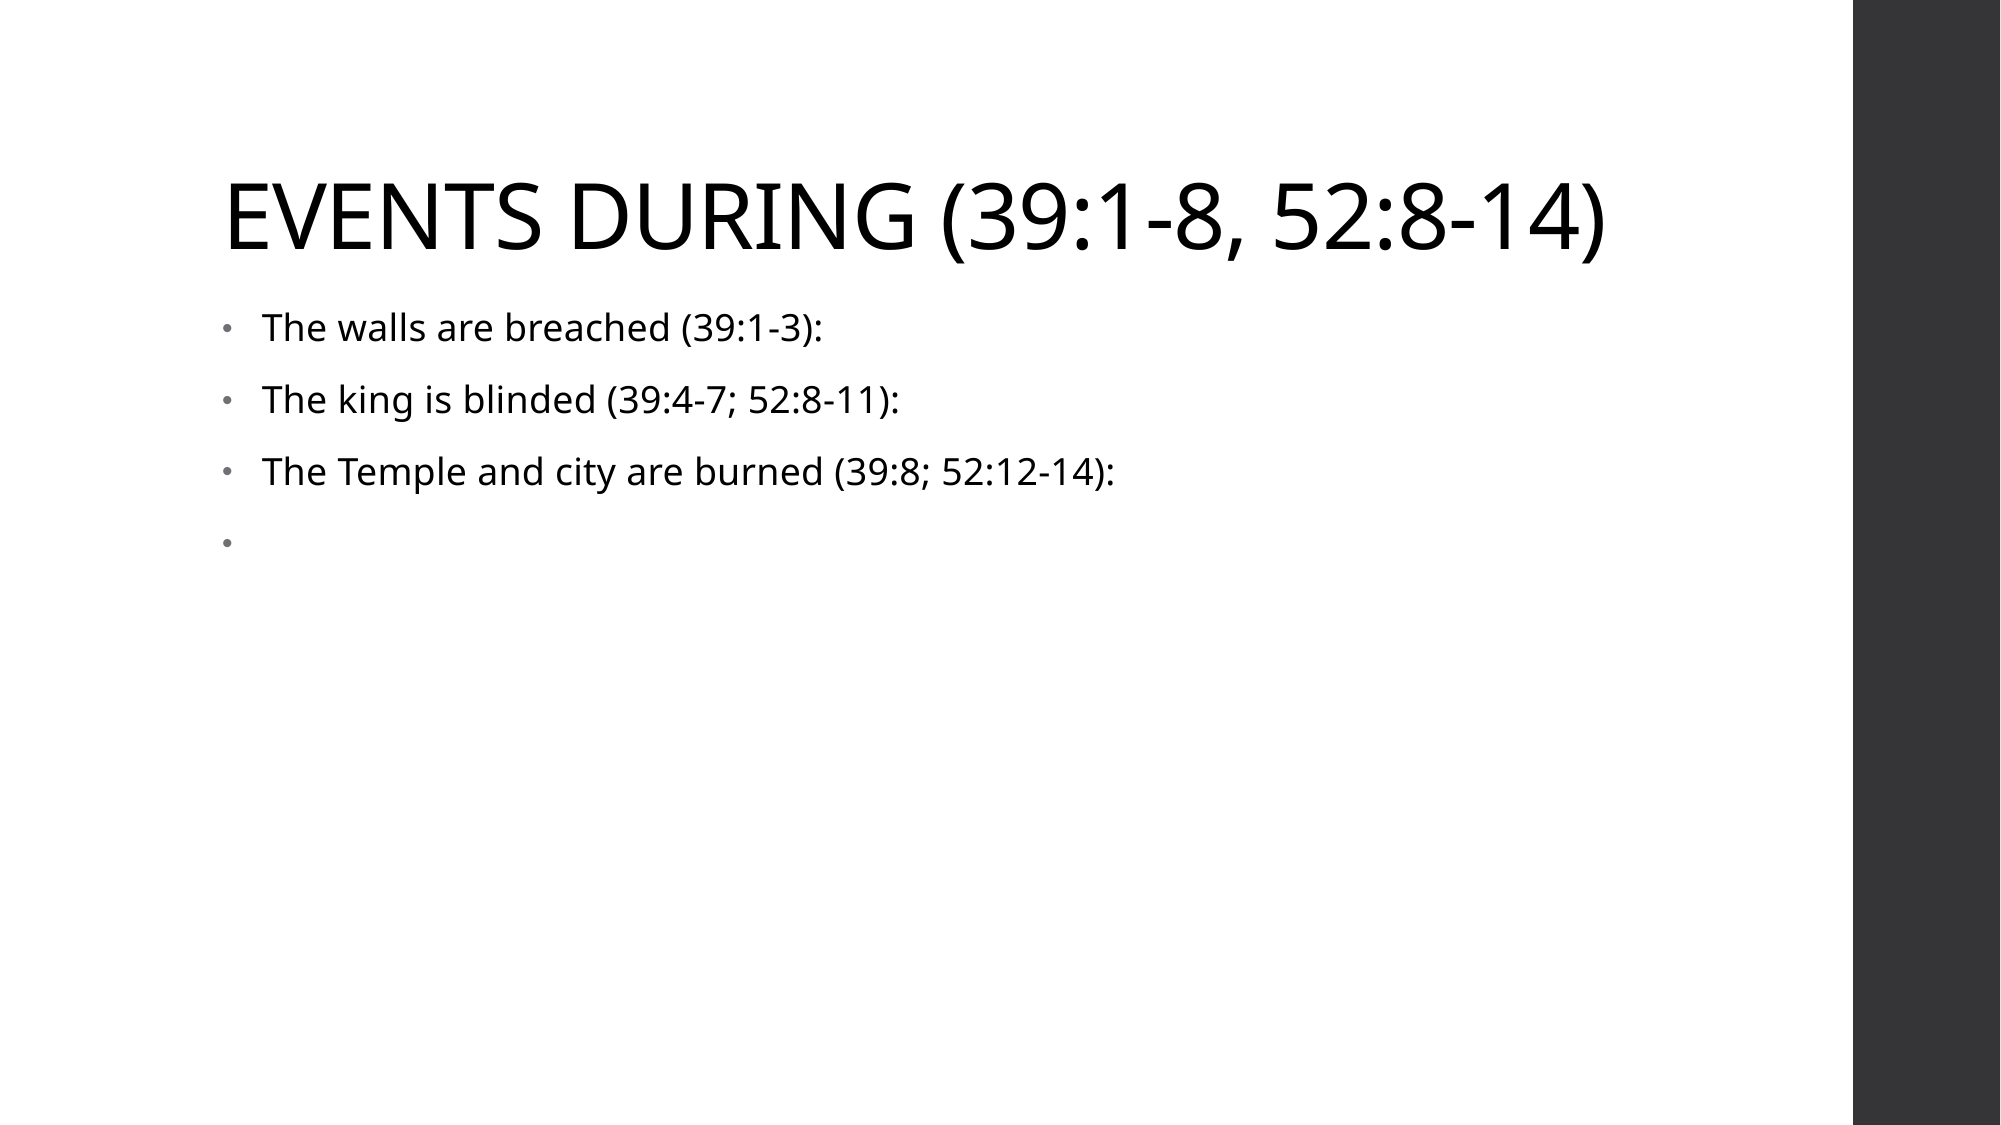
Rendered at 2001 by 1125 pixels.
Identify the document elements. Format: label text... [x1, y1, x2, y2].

list The walls are breached (39:1-3): The king is blinded (39:4-7; 52:8-11): The Temple and city are burned (39:8; 52:12-14): [206, 299, 1617, 1014]
title EVENTS DURING (39:1-8, 52:8-14) [206, 60, 1797, 278]
